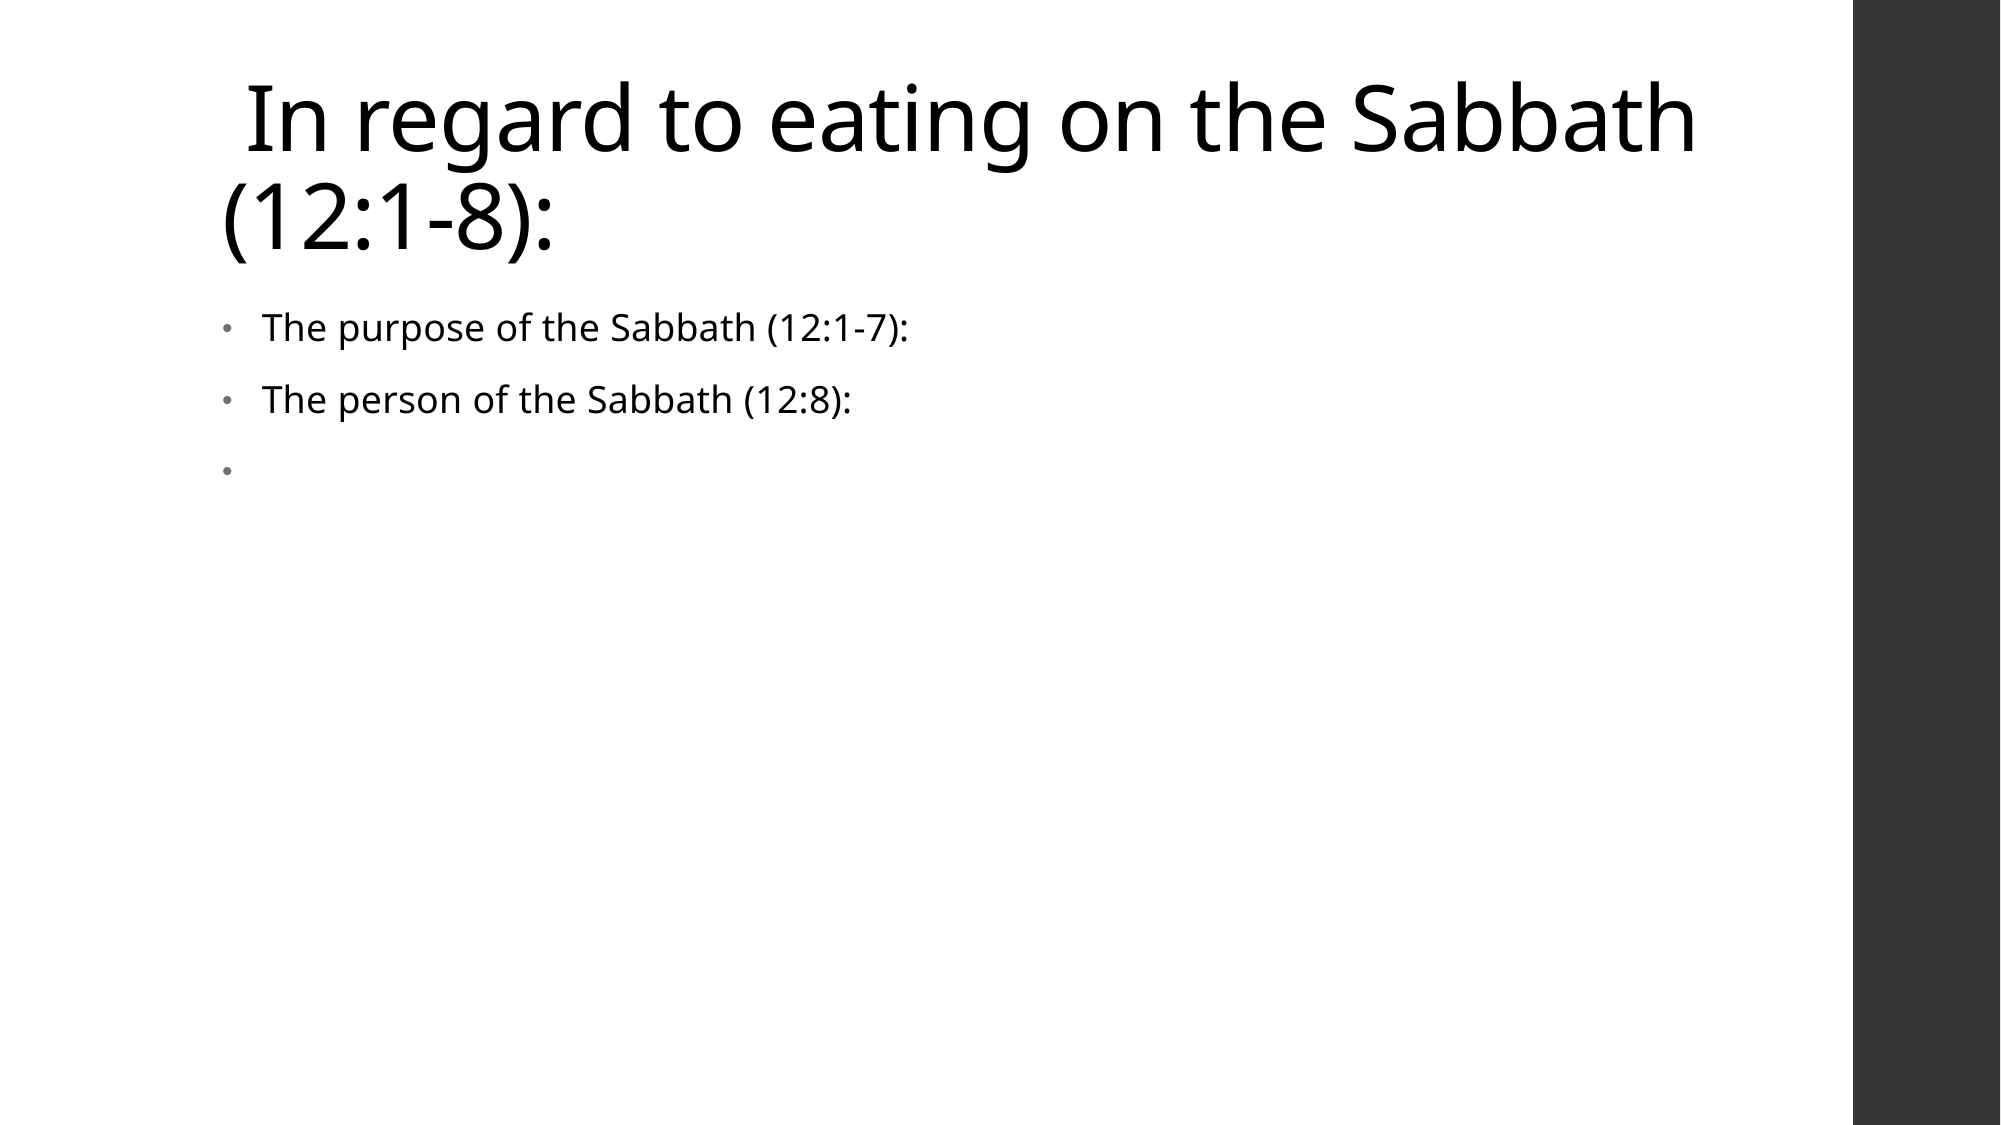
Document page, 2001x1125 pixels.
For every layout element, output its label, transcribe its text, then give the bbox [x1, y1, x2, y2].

title In regard to eating on the Sabbath (12:1-8): [206, 60, 1797, 278]
list The purpose of the Sabbath (12:1-7): The person of the Sabbath (12:8): [206, 299, 1617, 1014]
